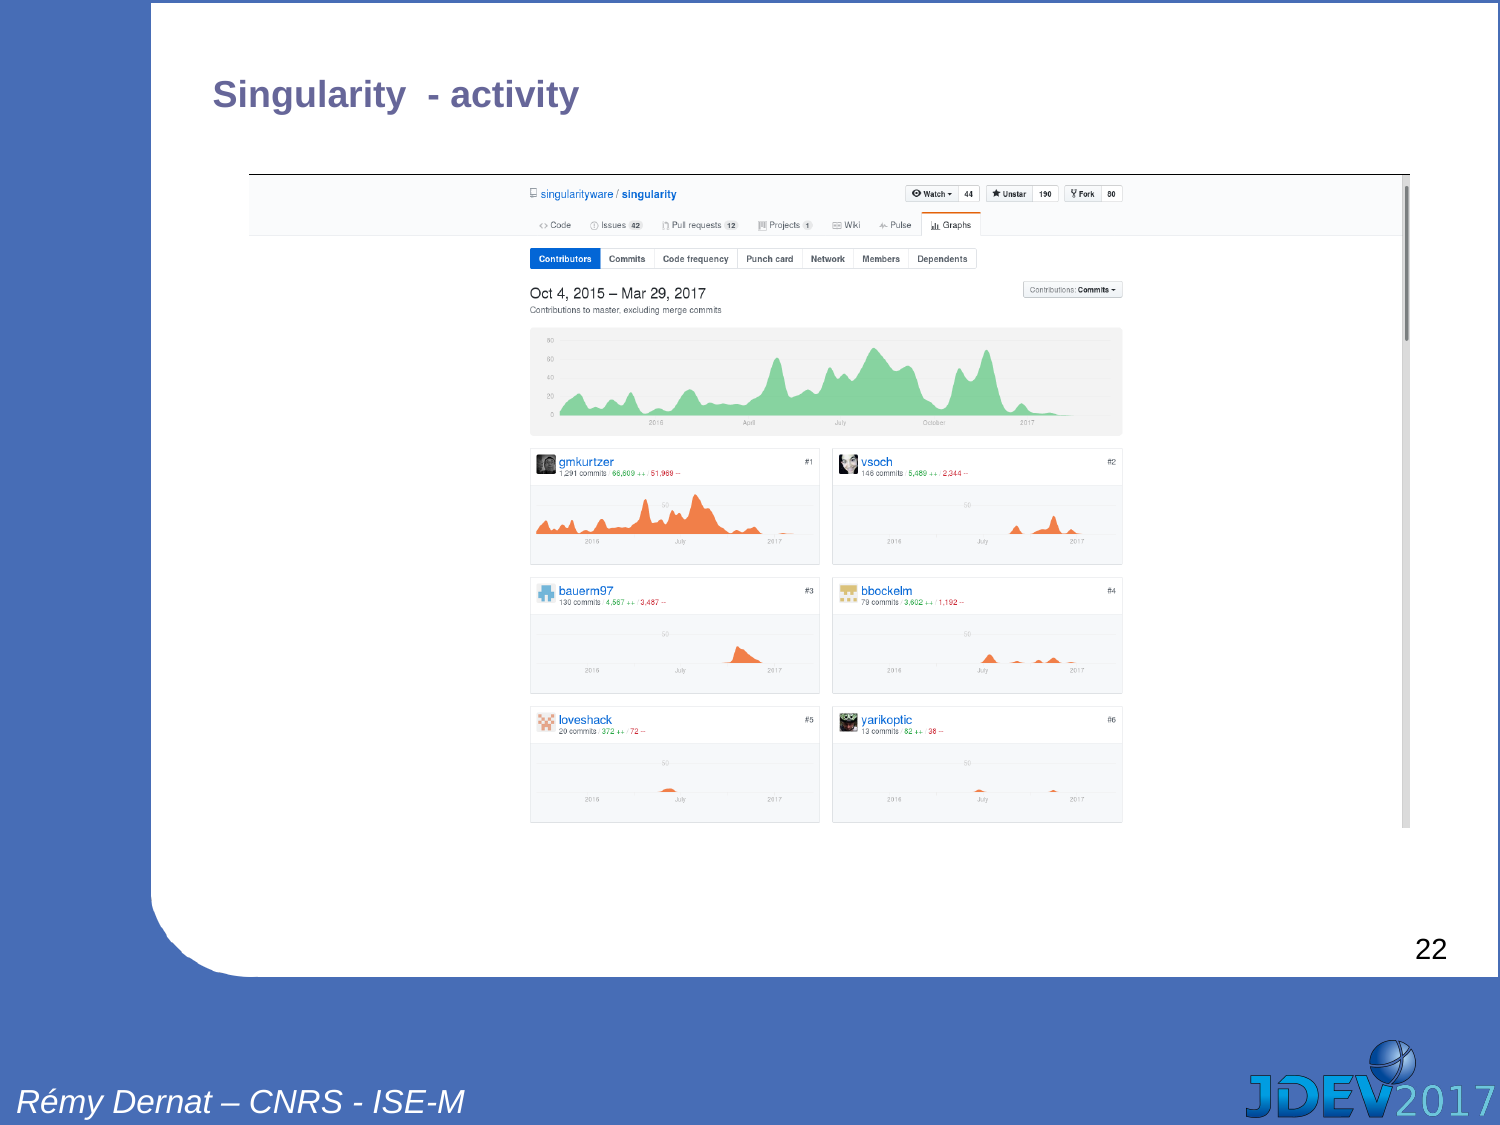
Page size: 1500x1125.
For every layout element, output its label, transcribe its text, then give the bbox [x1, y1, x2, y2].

title Singularity - activity [212, 24, 1447, 164]
text_box Rémy Dernat – CNRS - ISE-M [0, 1075, 488, 1125]
picture [0, 0, 1500, 1125]
